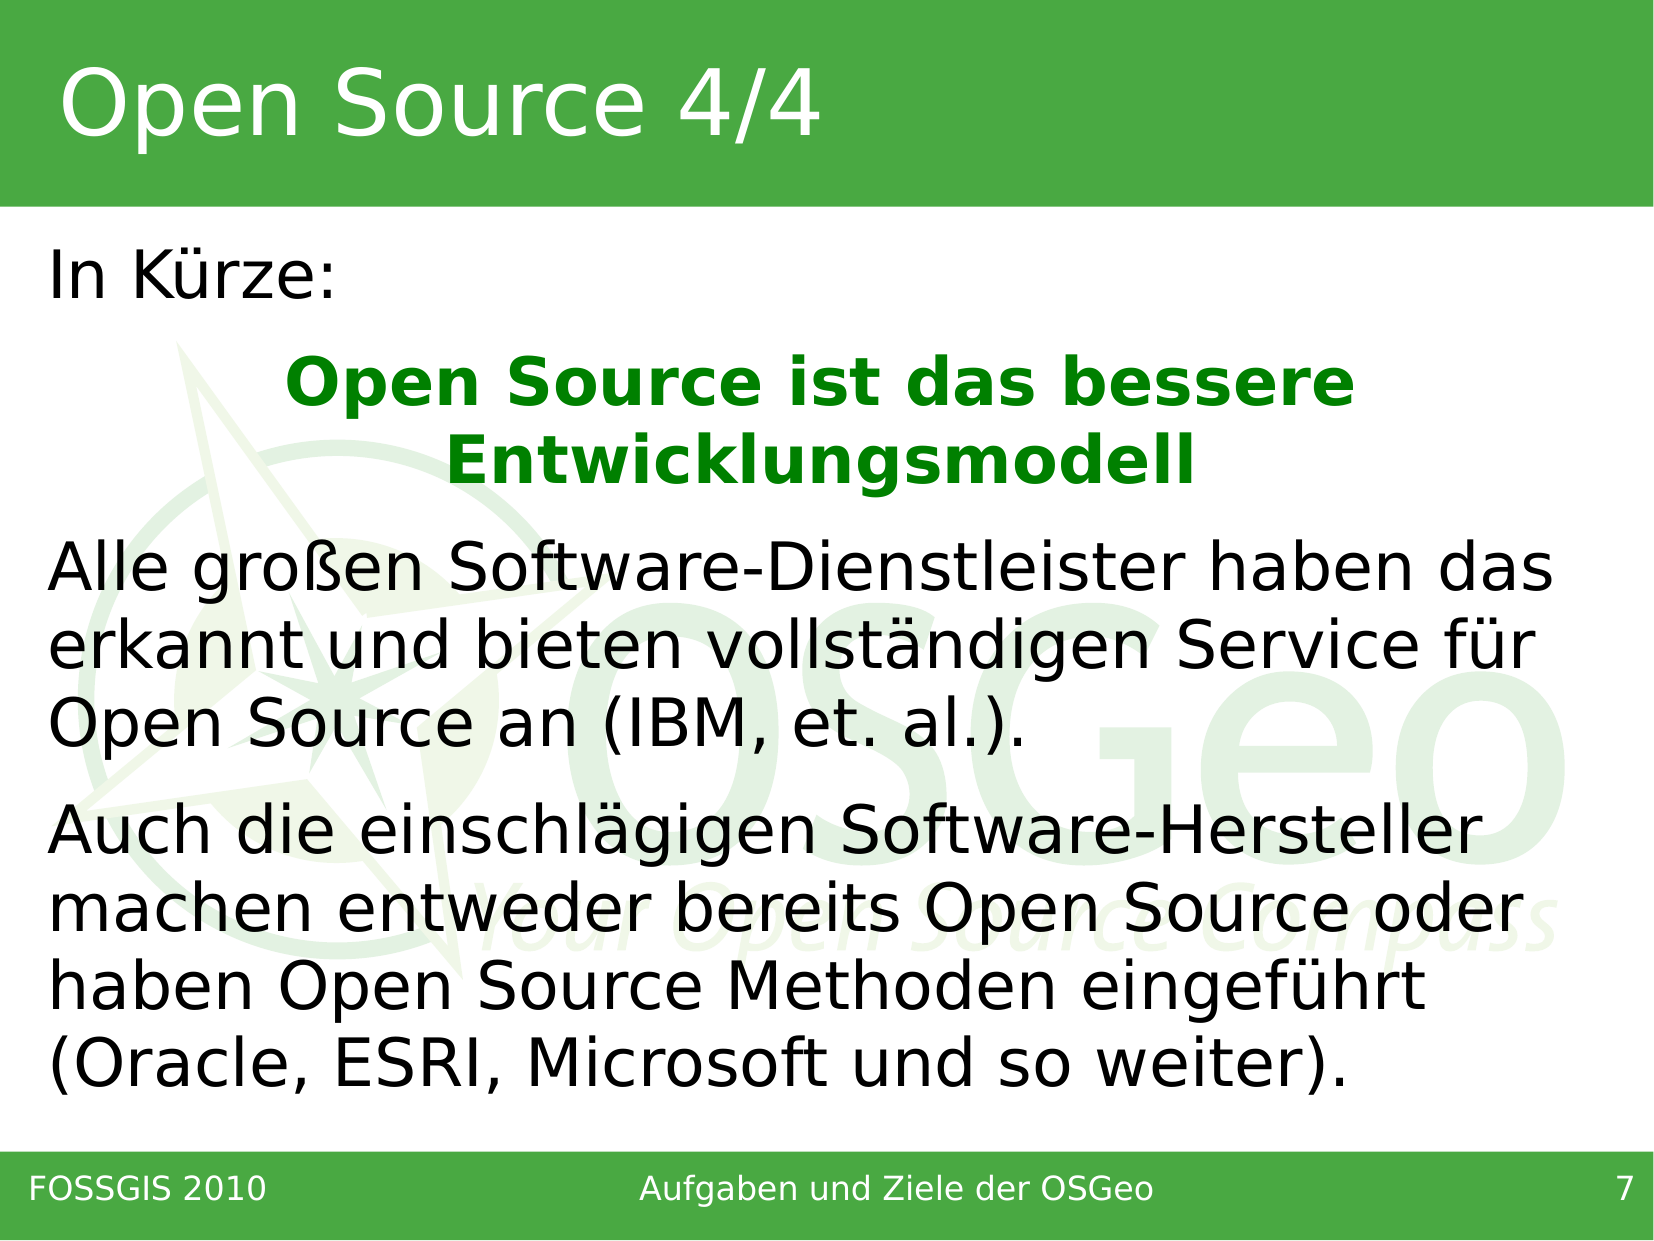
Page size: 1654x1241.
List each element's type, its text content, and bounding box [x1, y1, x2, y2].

list In Kürze: Open Source ist das bessere Entwicklungsmodell Alle großen Software-Dienstleister haben das erkannt und bieten vollständigen Service für Open Source an (IBM, et. al.). Auch die einschlägigen Software-Hersteller machen entweder bereits Open Source oder haben Open Source Methoden eingeführt (Oracle, ESRI, Microsoft und so weiter). [47, 236, 1595, 1103]
title Open Source 4/4 [59, 29, 1625, 178]
